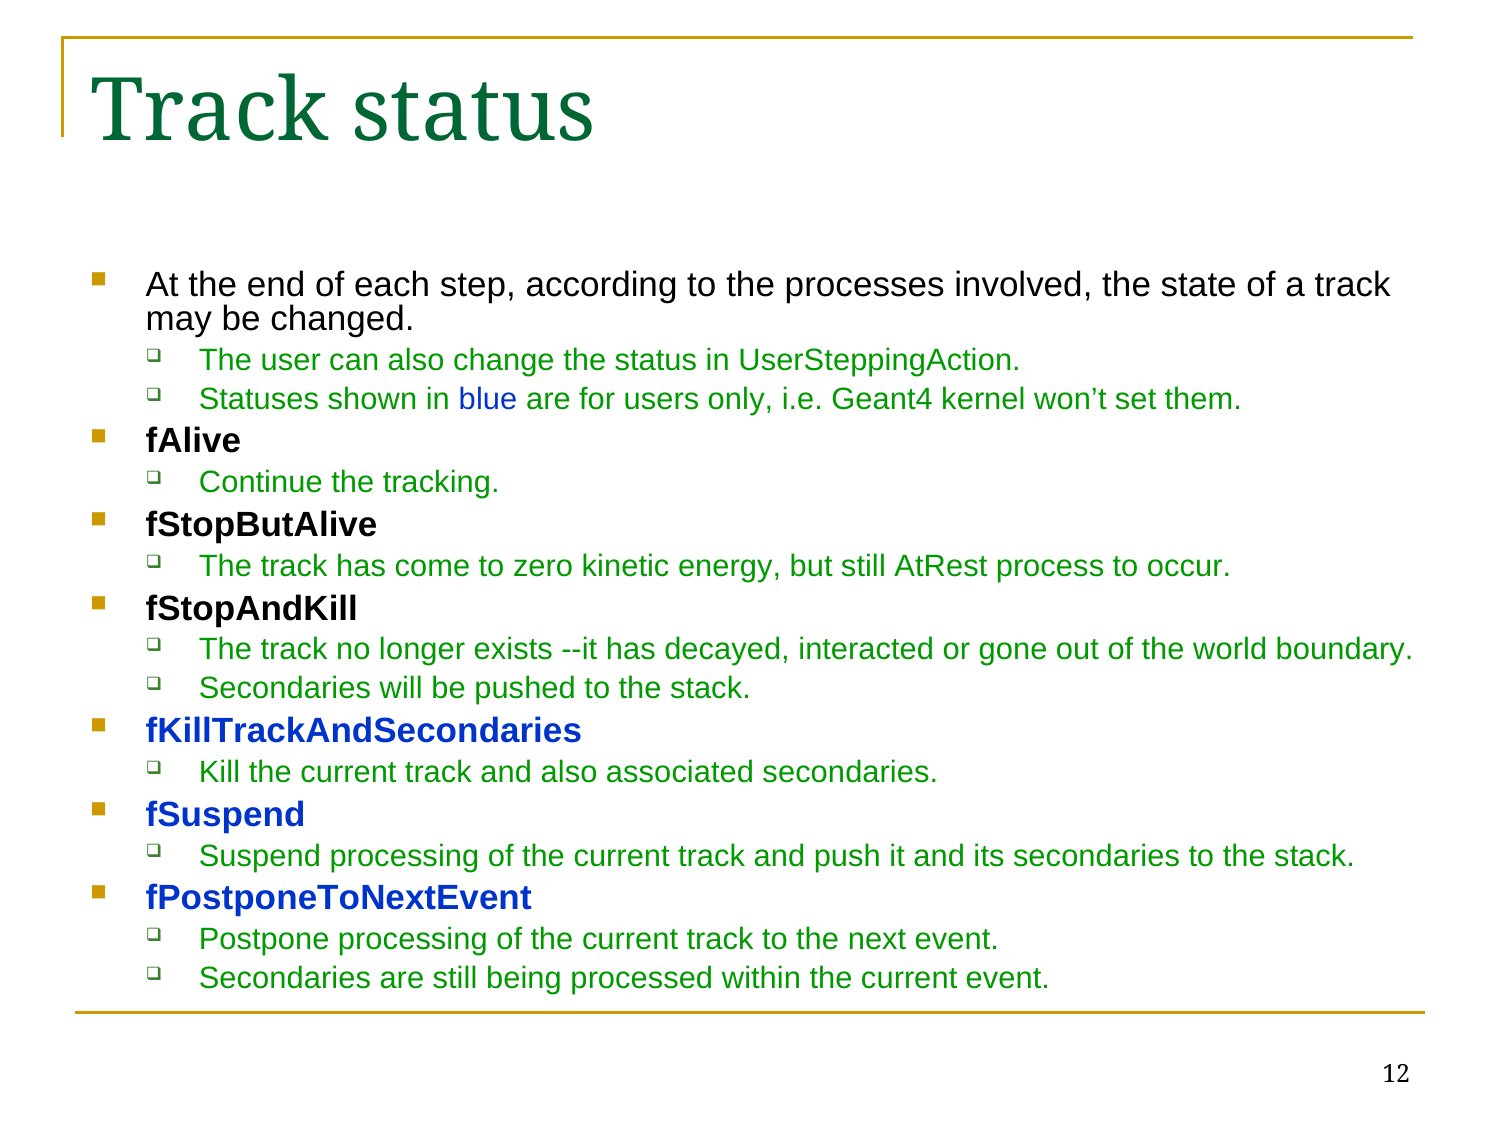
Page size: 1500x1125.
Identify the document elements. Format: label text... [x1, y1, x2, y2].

title Track status [75, 45, 1426, 233]
text_box <number> [1074, 1024, 1426, 1100]
list At the end of each step, according to the processes involved, the state of a track may be changed. The user can also change the status in UserSteppingAction. Statuses shown in blue are for users only, i.e. Geant4 kernel won’t set them. fAlive Continue the tracking. fStopButAlive The track has come to zero kinetic energy, but still AtRest process to occur. fStopAndKill The track no longer exists --it has decayed, interacted or gone out of the world boundary. Secondaries will be pushed to the stack. fKillTrackAndSecondaries Kill the current track and also associated secondaries. fSuspend Suspend processing of the current track and push it and its secondaries to the stack. fPostponeToNextEvent Postpone processing of the current track to the next event. Secondaries are still being processed within the current event. [74, 262, 1459, 1006]
